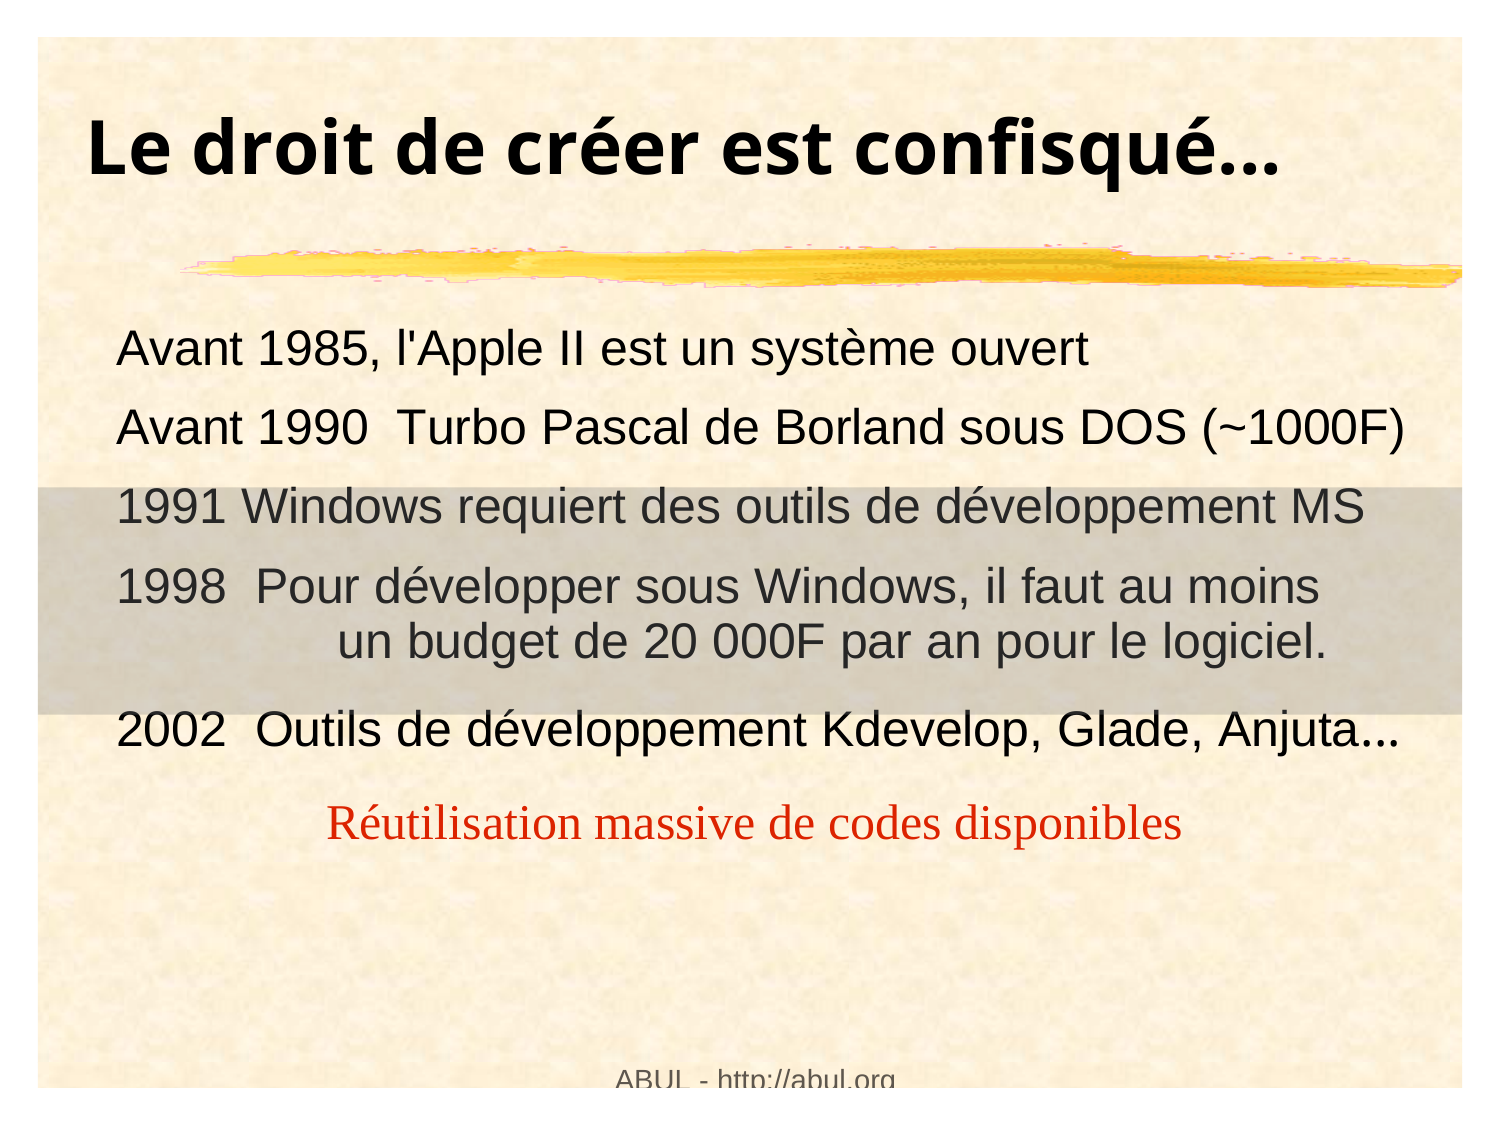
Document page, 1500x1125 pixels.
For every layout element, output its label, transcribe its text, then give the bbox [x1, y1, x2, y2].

picture [722, 1076, 729, 1088]
picture [883, 1076, 891, 1088]
text_box Avant 1985, l'Apple II est un système ouvert Avant 1990 Turbo Pascal de Borland sous DOS (~1000F) 1991 Windows requiert des outils de développement MS 1998 Pour développer sous Windows, il faut au moins un budget de 20 000F par an pour le logiciel. 2002 Outils de développement Kdevelop, Glade, Anjuta... Réutilisation massive de codes disponibles [102, 715, 1451, 1001]
picture [618, 1084, 630, 1088]
picture [37, 37, 1463, 487]
picture [620, 1073, 627, 1082]
title Le droit de créer est confisqué... [85, 39, 1463, 253]
picture [858, 1076, 866, 1088]
picture [738, 1076, 743, 1088]
picture [754, 1076, 761, 1088]
text_box Avant 1985, l'Apple II est un système ouvert Avant 1990 Turbo Pascal de Borland sous DOS (~1000F) 1991 Windows requiert des outils de développement MS 1998 Pour développer sous Windows, il faut au moins un budget de 20 000F par an pour le logiciel. 2002 Outils de développement Kdevelop, Glade, Anjuta... Réutilisation massive de codes disponibles [102, 319, 1451, 487]
picture [794, 1082, 801, 1088]
picture [639, 1072, 648, 1078]
picture [639, 1081, 649, 1088]
picture [811, 1076, 818, 1088]
text_box [37, 487, 1463, 715]
picture [37, 715, 1463, 1088]
